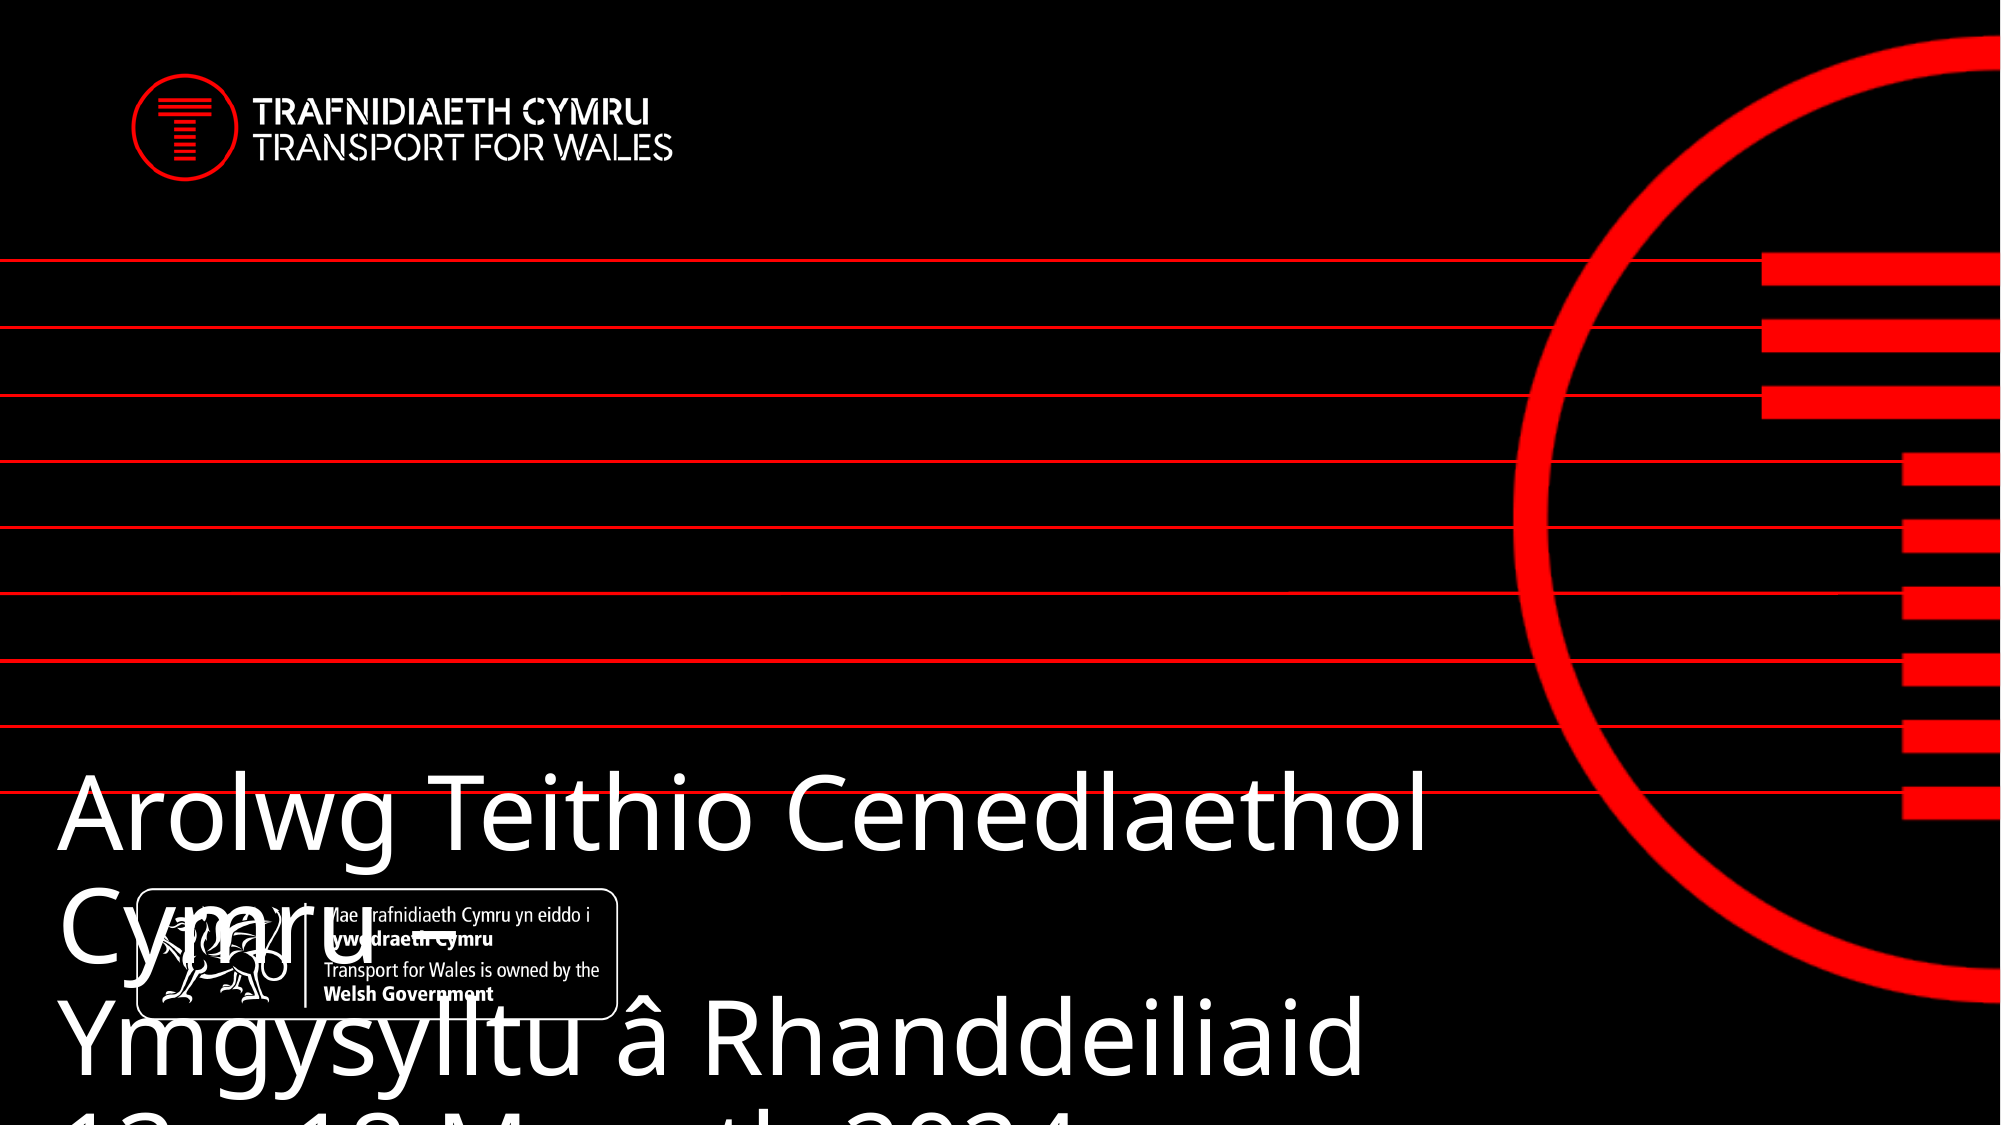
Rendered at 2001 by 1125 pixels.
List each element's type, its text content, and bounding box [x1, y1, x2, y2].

title Arolwg Teithio Cenedlaethol Cymru – Ymgysylltu â Rhanddeiliaid 13 a 18 Mawrth 2024 [42, 483, 1543, 755]
